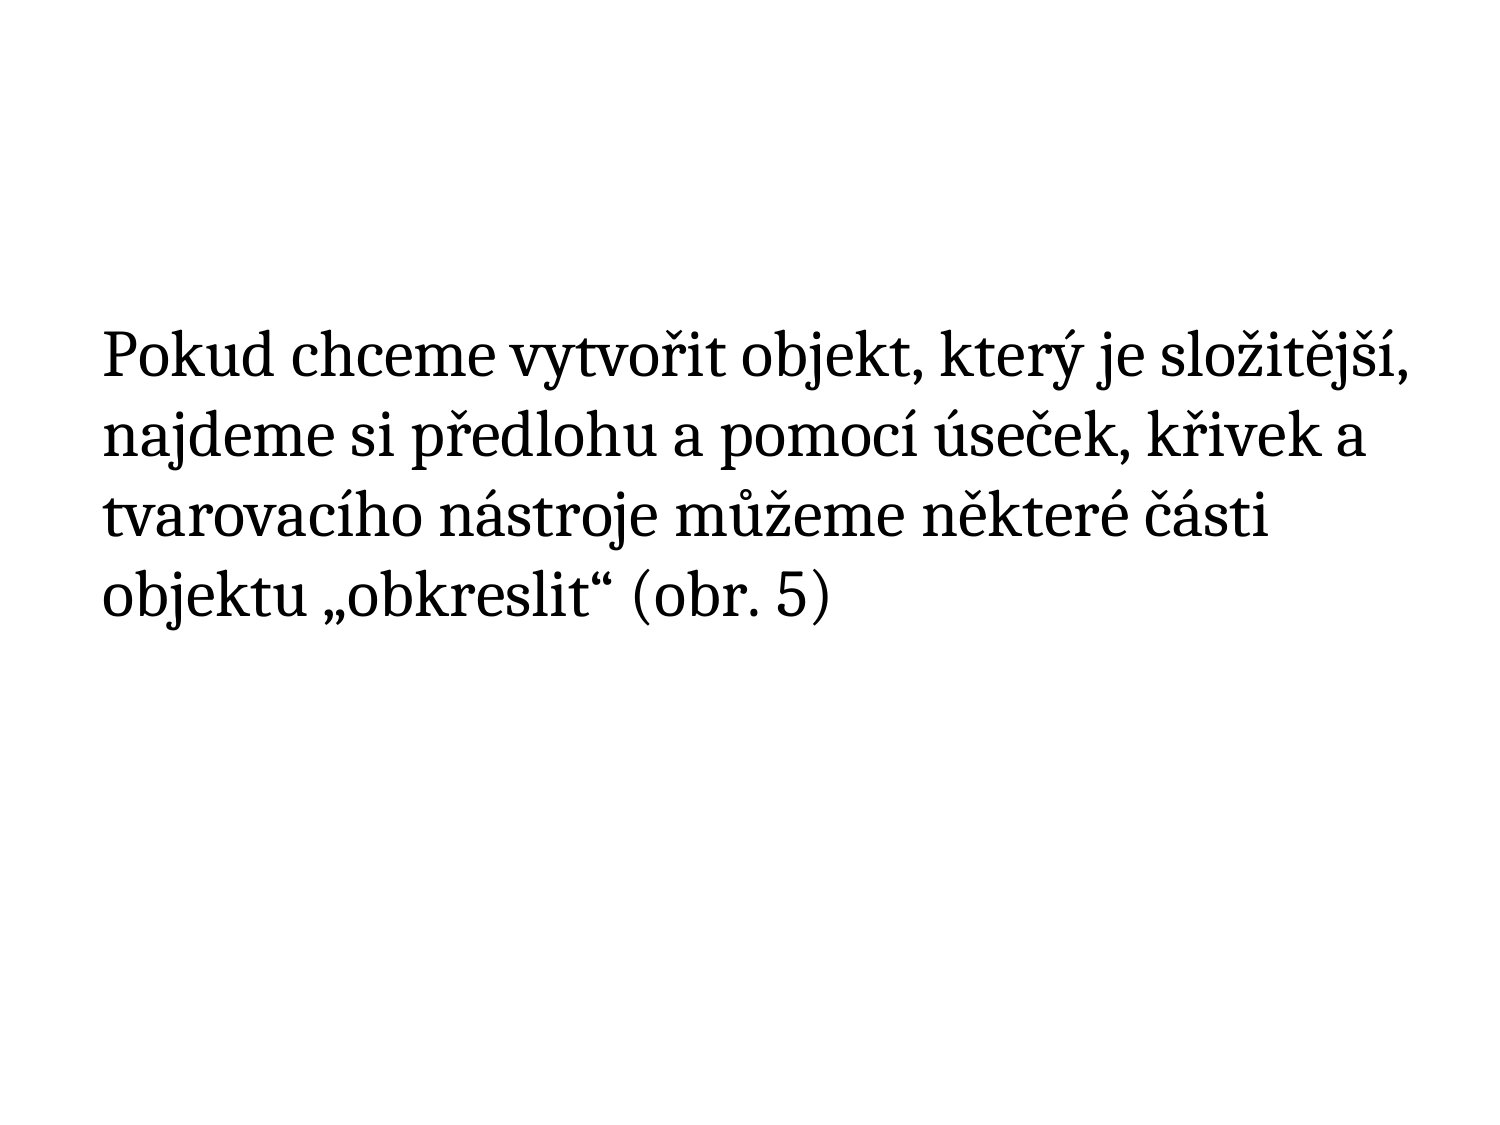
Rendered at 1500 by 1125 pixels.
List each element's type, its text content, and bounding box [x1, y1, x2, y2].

text_box Pokud chceme vytvořit objekt, který je složitější, najdeme si předlohu a pomocí úseček, křivek a tvarovacího nástroje můžeme některé části objektu „obkreslit“ (obr. 5) [0, 302, 1471, 638]
